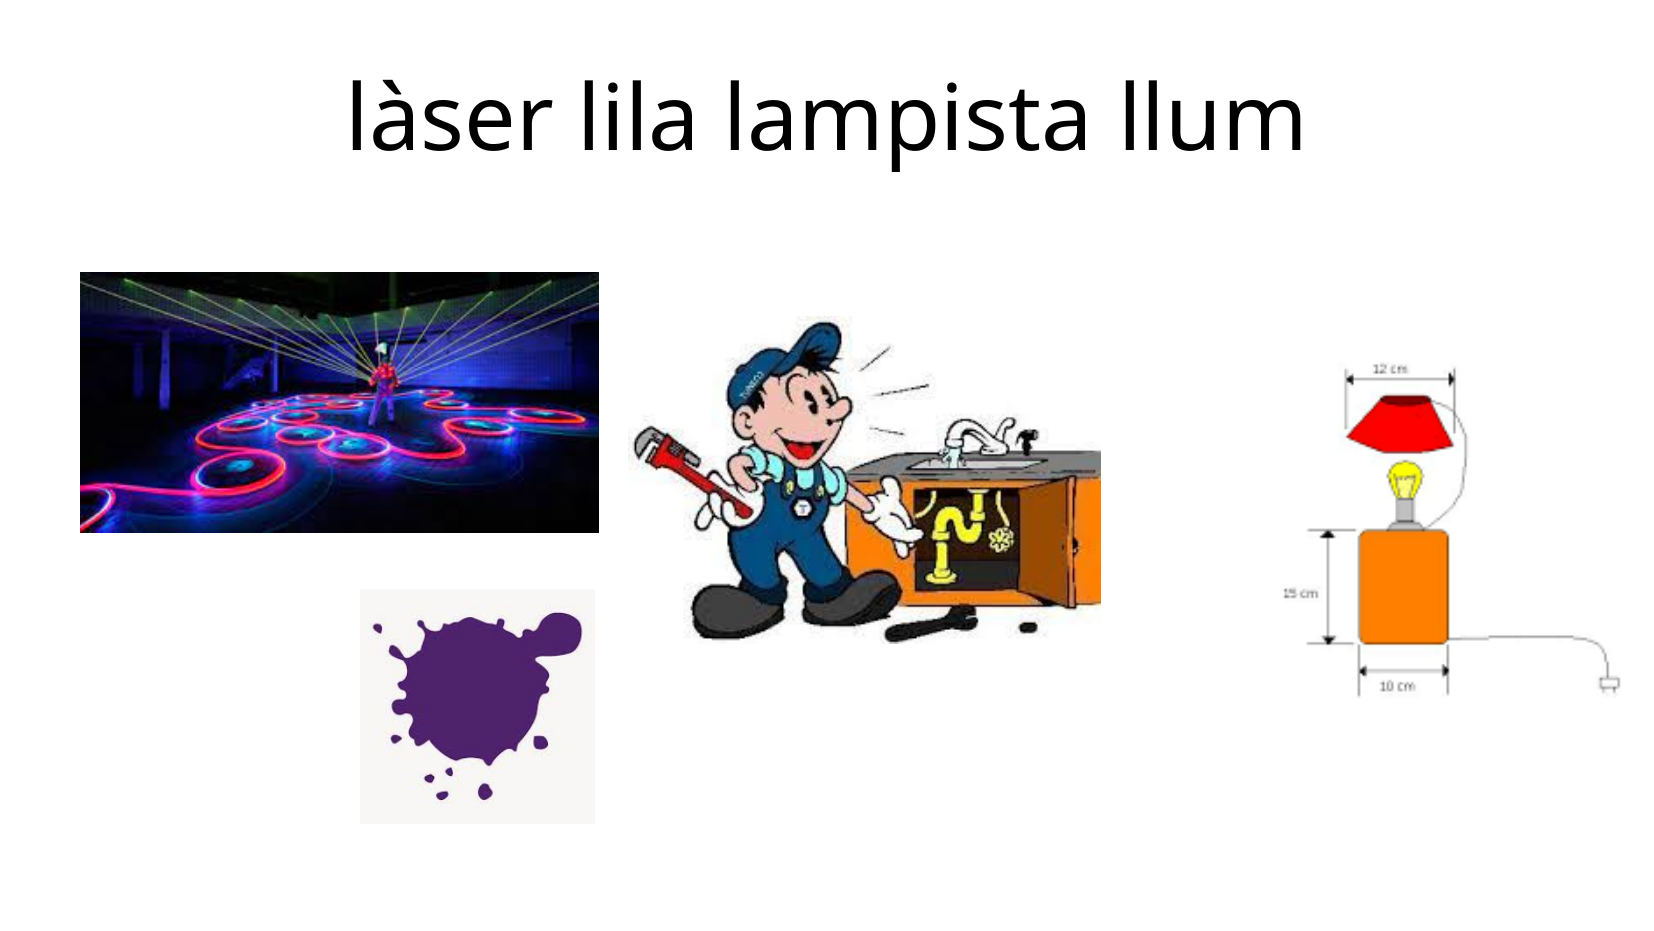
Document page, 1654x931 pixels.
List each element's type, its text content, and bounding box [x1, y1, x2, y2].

picture [360, 589, 595, 824]
picture [80, 272, 599, 533]
title làser lila lampista llum [82, 37, 1571, 193]
picture [1132, 323, 1654, 754]
picture [628, 316, 1101, 644]
